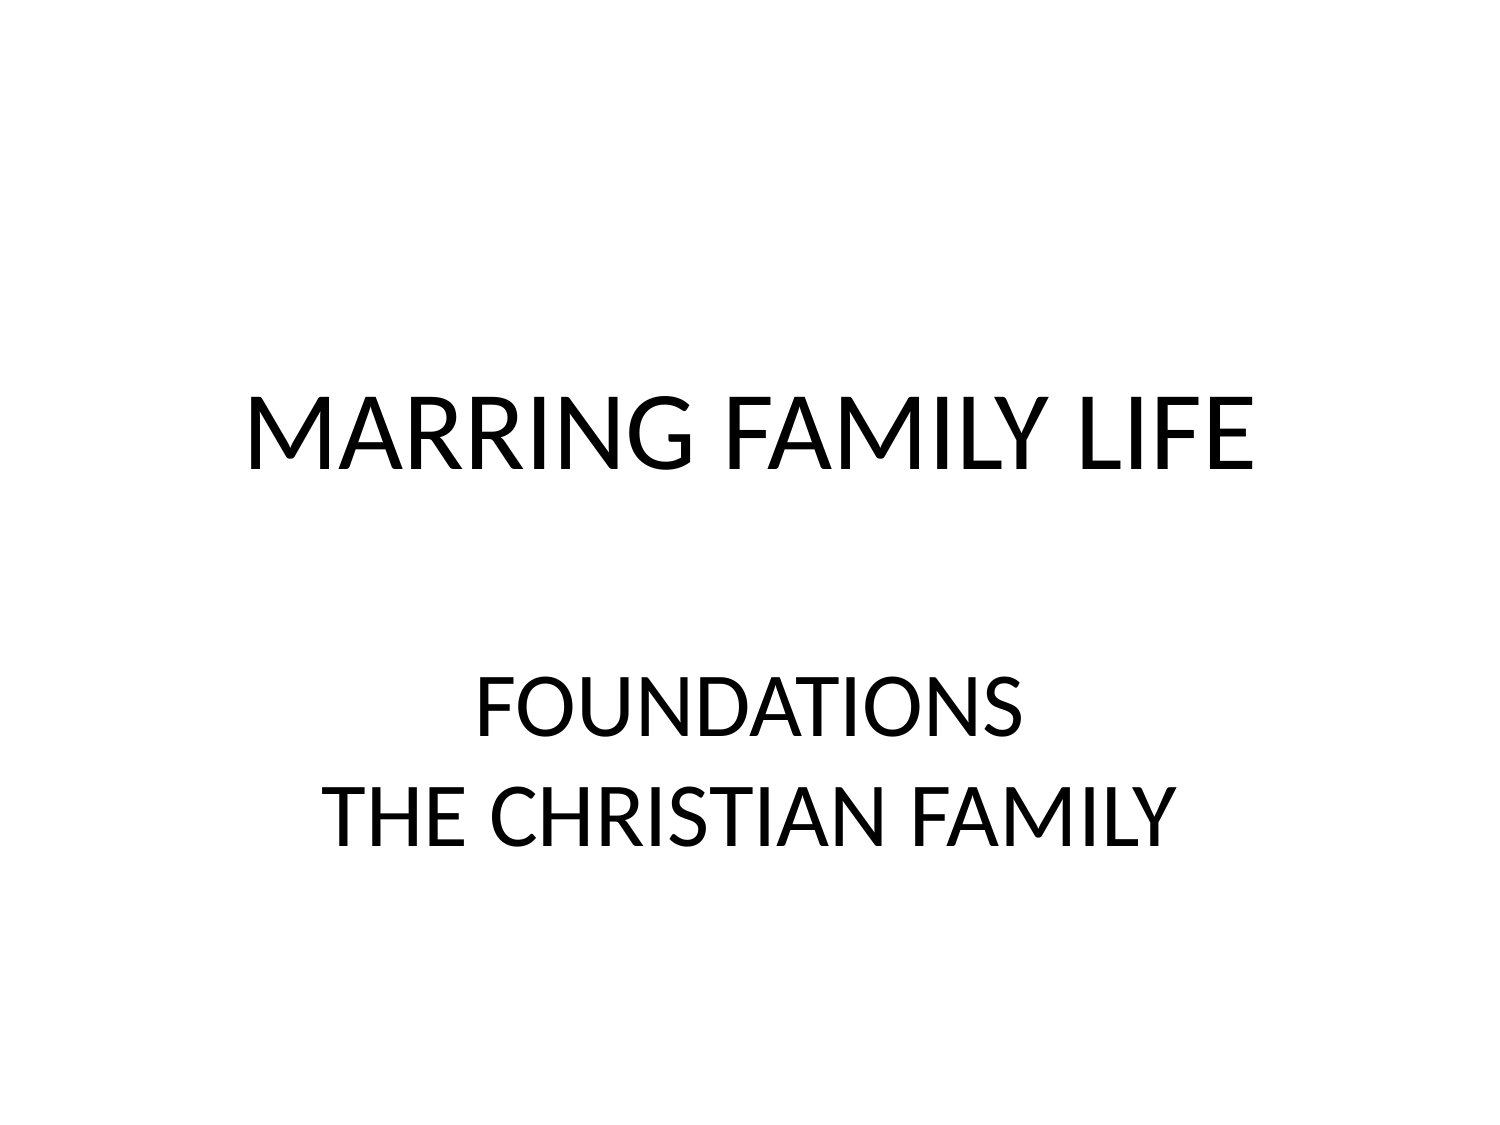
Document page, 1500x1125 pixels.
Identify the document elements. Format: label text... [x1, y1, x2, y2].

subtitle FOUNDATIONS THE CHRISTIAN FAMILY [225, 637, 1275, 925]
title MARRING FAMILY LIFE [112, 349, 1388, 591]
